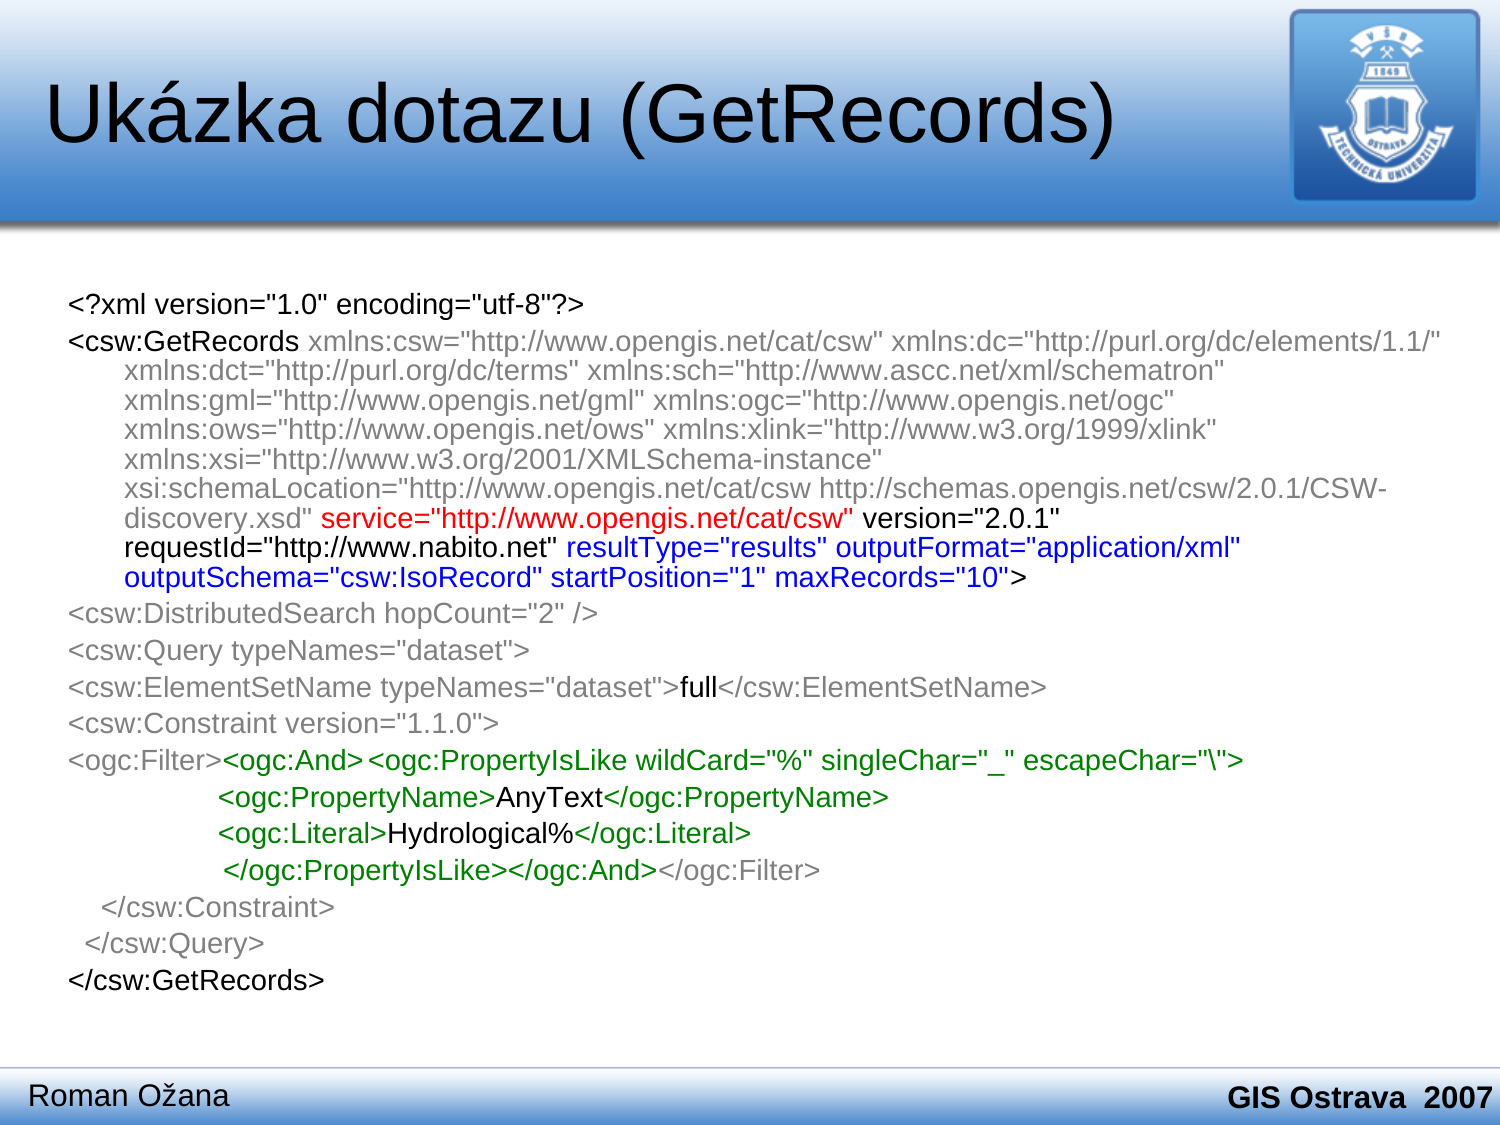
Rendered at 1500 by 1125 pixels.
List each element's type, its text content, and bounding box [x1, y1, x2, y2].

list <?xml version="1.0" encoding="utf-8"?> <csw:GetRecords xmlns:csw="http://www.opengis.net/cat/csw" xmlns:dc="http://purl.org/dc/elements/1.1/" xmlns:dct="http://purl.org/dc/terms" xmlns:sch="http://www.ascc.net/xml/schematron" xmlns:gml="http://www.opengis.net/gml" xmlns:ogc="http://www.opengis.net/ogc" xmlns:ows="http://www.opengis.net/ows" xmlns:xlink="http://www.w3.org/1999/xlink" xmlns:xsi="http://www.w3.org/2001/XMLSchema-instance" xsi:schemaLocation="http://www.opengis.net/cat/csw http://schemas.opengis.net/csw/2.0.1/CSW-discovery.xsd" service="http://www.opengis.net/cat/csw" version="2.0.1" requestId="http://www.nabito.net" resultType="results" outputFormat="application/xml" outputSchema="csw:IsoRecord" startPosition="1" maxRecords="10"> <csw:DistributedSearch hopCount="2" /> <csw:Query typeNames="dataset"> <csw:ElementSetName typeNames="dataset">full</csw:ElementSetName> <csw:Constraint version="1.1.0"> <ogc:Filter><ogc:And> <ogc:PropertyIsLike wildCard="%" singleChar="_" escapeChar="\"> <ogc:PropertyName>AnyText</ogc:PropertyName> <ogc:Literal>Hydrological%</ogc:Literal> </ogc:PropertyIsLike></ogc:And></ogc:Filter> </csw:Constraint> </csw:Query> </csw:GetRecords> [53, 243, 1471, 1059]
title Ukázka dotazu (GetRecords) [29, 31, 1235, 197]
picture [0, 0, 1500, 1125]
